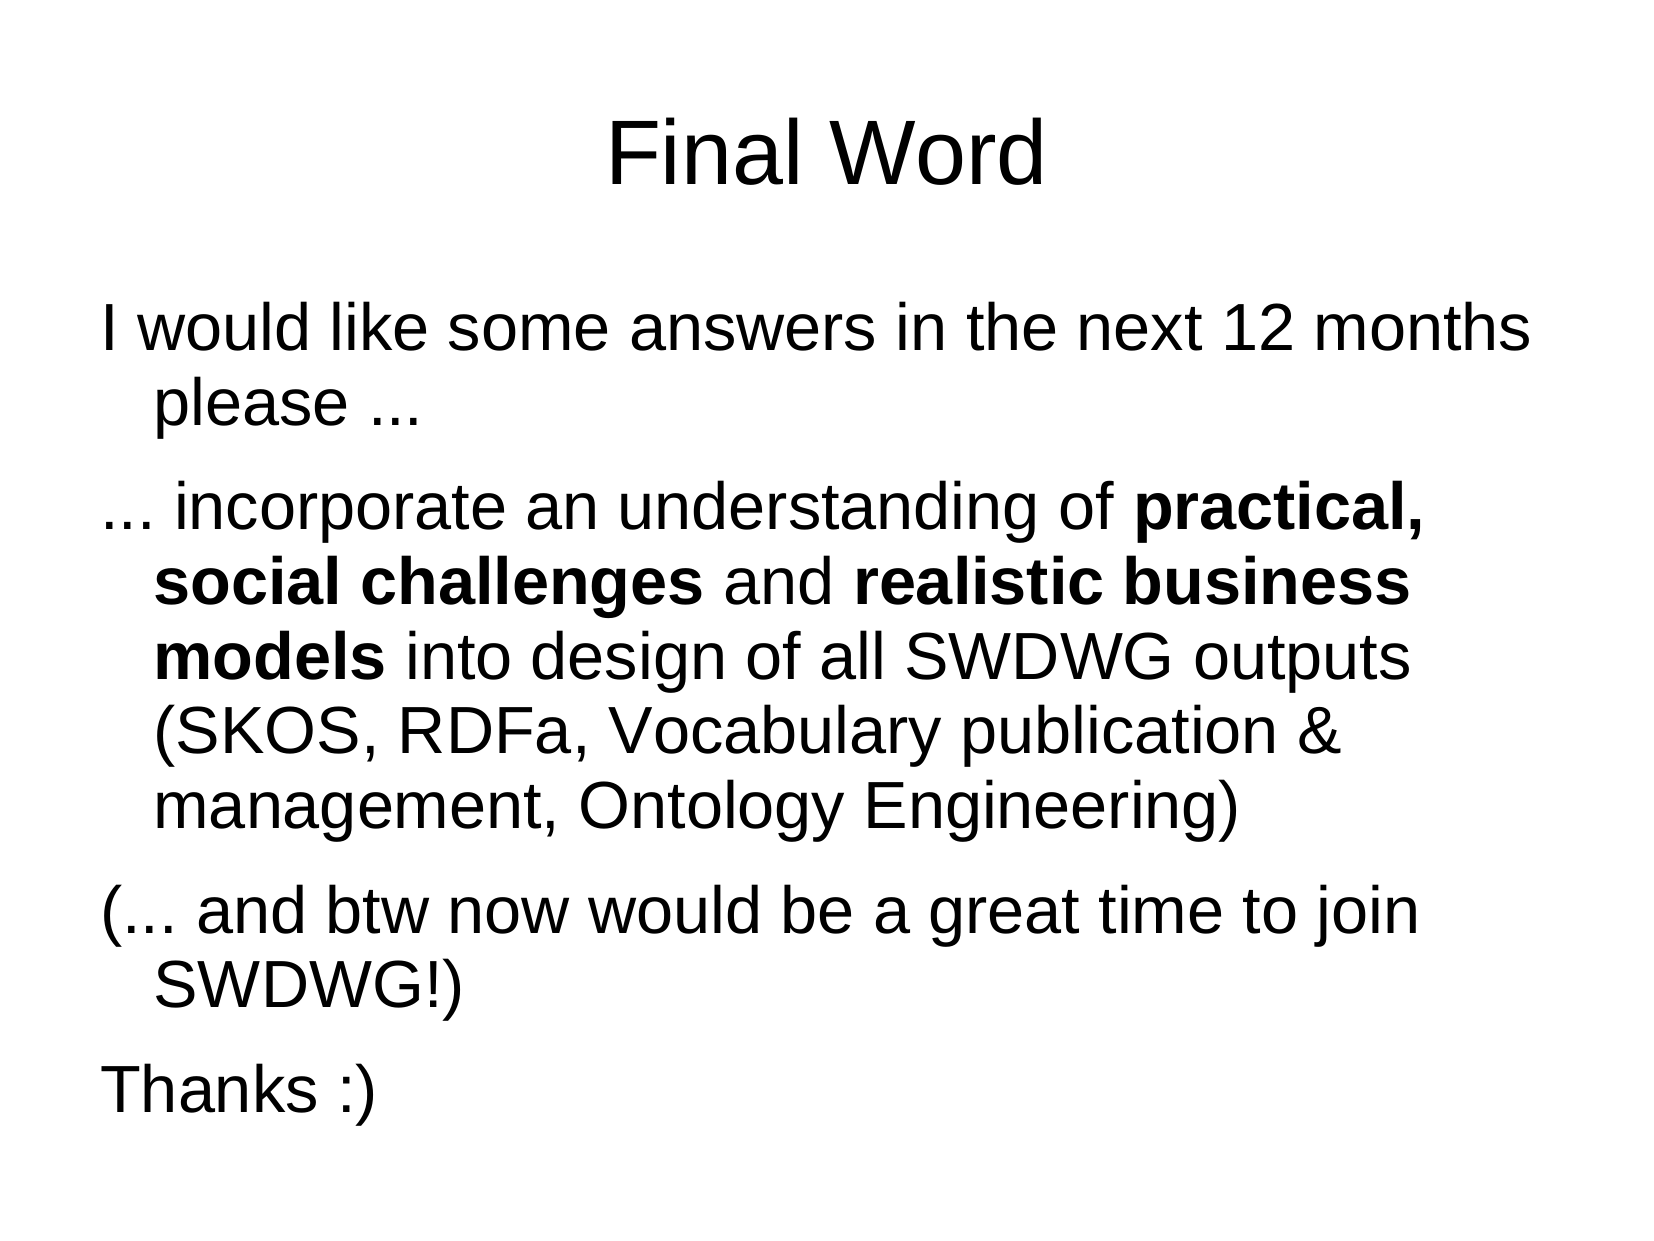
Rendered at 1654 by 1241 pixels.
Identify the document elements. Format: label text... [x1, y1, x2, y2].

title Final Word [82, 49, 1571, 257]
list I would like some answers in the next 12 months please ... ... incorporate an understanding of practical, social challenges and realistic business models into design of all SWDWG outputs (SKOS, RDFa, Vocabulary publication & management, Ontology Engineering) (... and btw now would be a great time to join SWDWG!) Thanks :) [82, 290, 1571, 1127]
